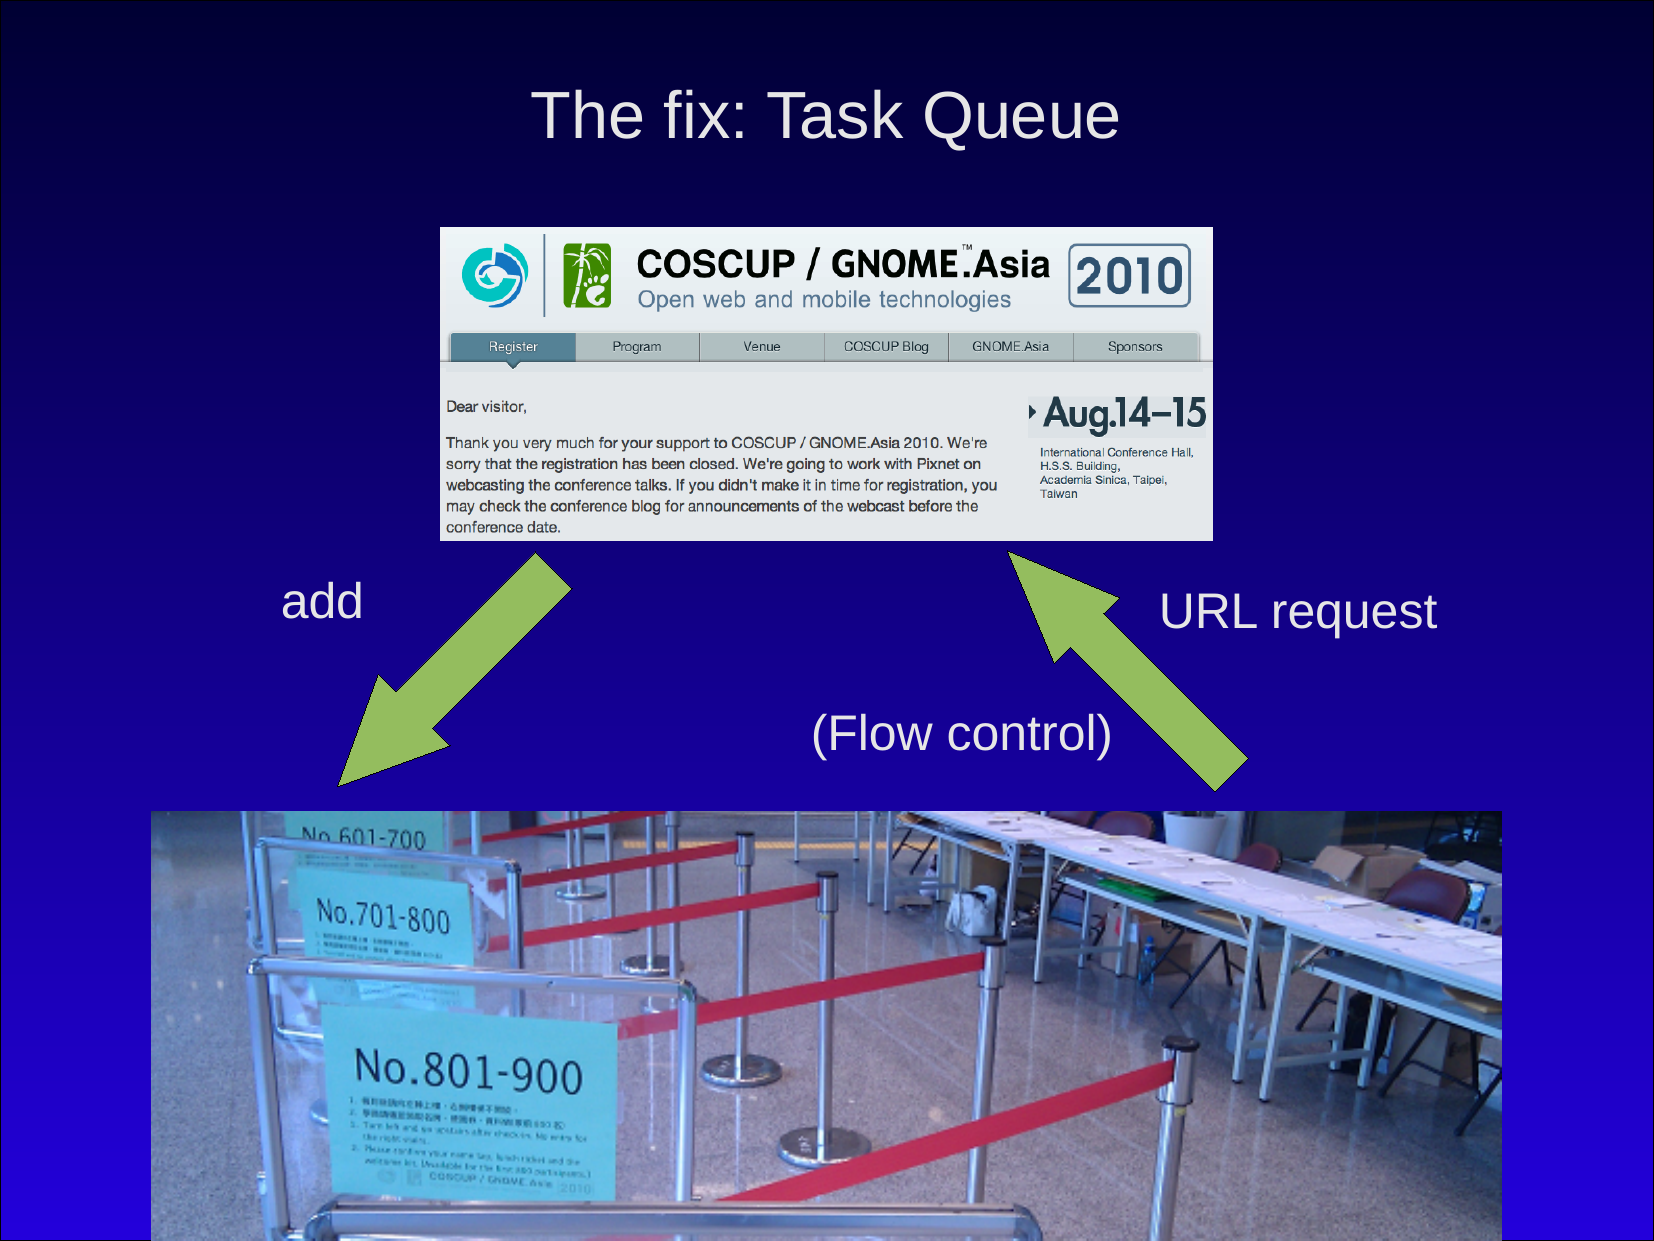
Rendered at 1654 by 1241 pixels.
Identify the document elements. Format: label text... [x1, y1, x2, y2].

text_box [1007, 550, 1188, 697]
text_box (Flow control) [796, 697, 1211, 769]
text_box add [265, 566, 403, 651]
text_box [1192, 720, 1249, 792]
text_box URL request [1143, 576, 1454, 647]
picture [151, 811, 1502, 1241]
picture [440, 227, 1213, 541]
text_box [337, 551, 573, 787]
title The fix: Task Queue [82, 49, 1571, 182]
